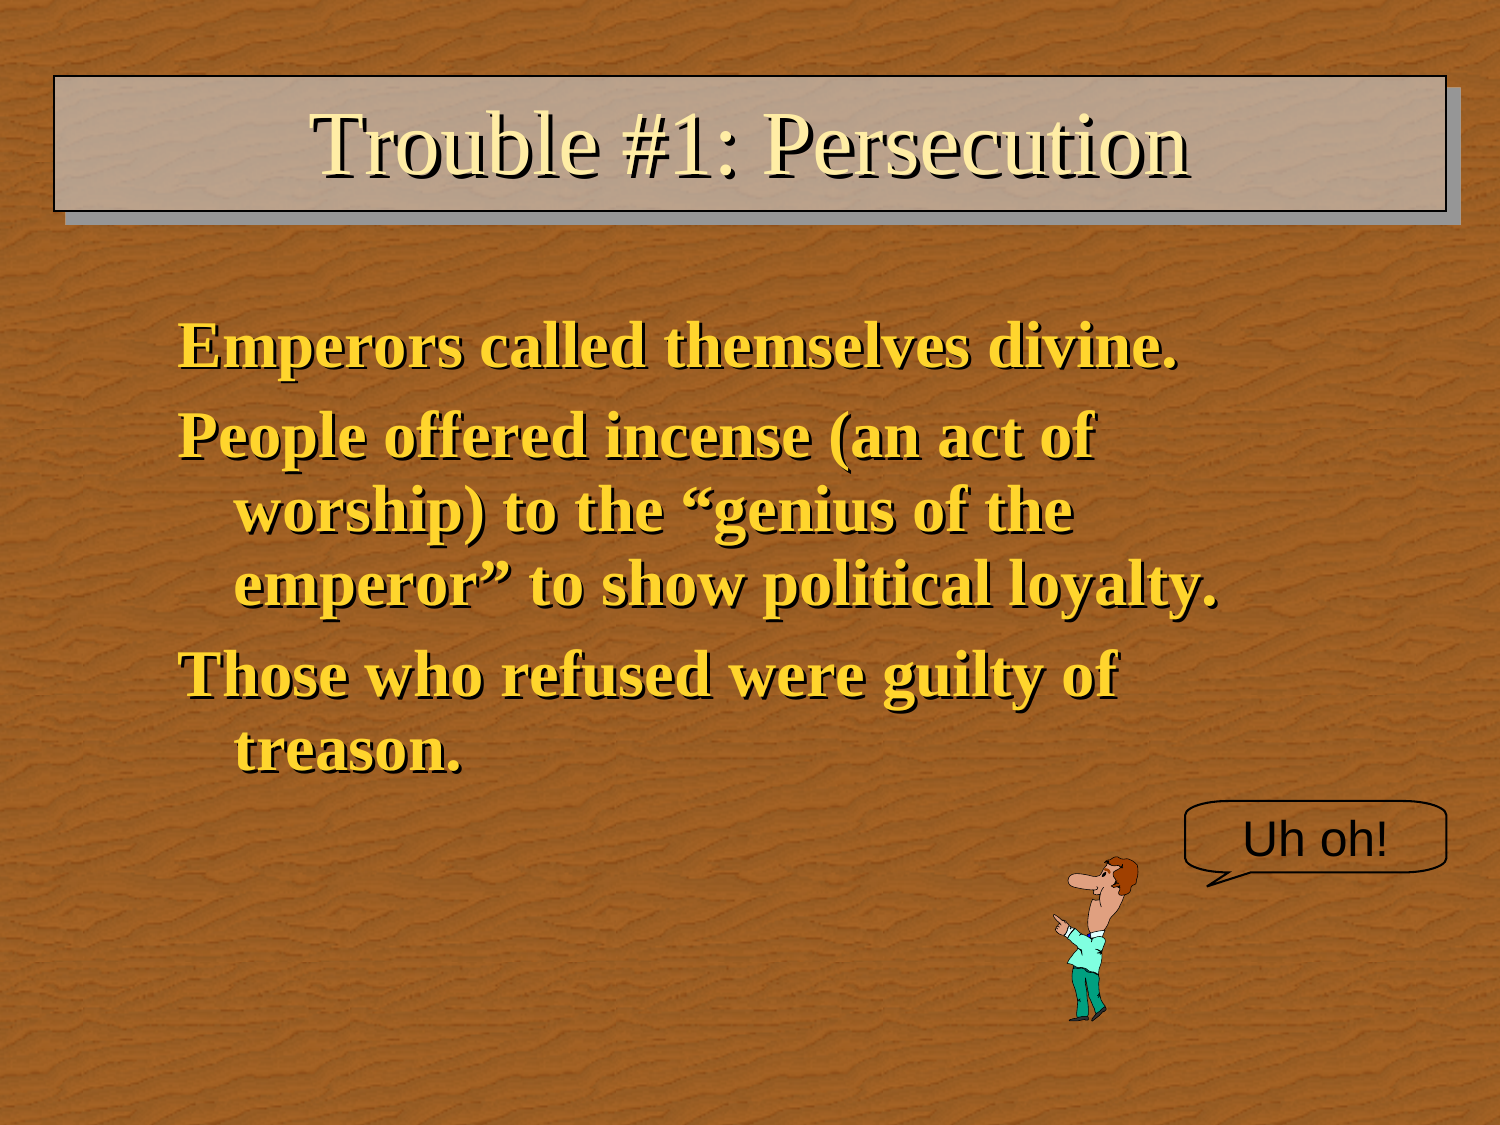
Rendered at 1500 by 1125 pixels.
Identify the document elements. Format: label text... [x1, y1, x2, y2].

title Trouble #1: Persecution [65, 85, 1435, 203]
picture [0, 0, 1500, 1125]
text_box Uh oh! [1185, 800, 1447, 887]
chart [1052, 856, 1139, 1022]
list Emperors called themselves divine. People offered incense (an act of worship) to the “genius of the emperor” to show political loyalty. Those who refused were guilty of treason. [162, 299, 1351, 1051]
